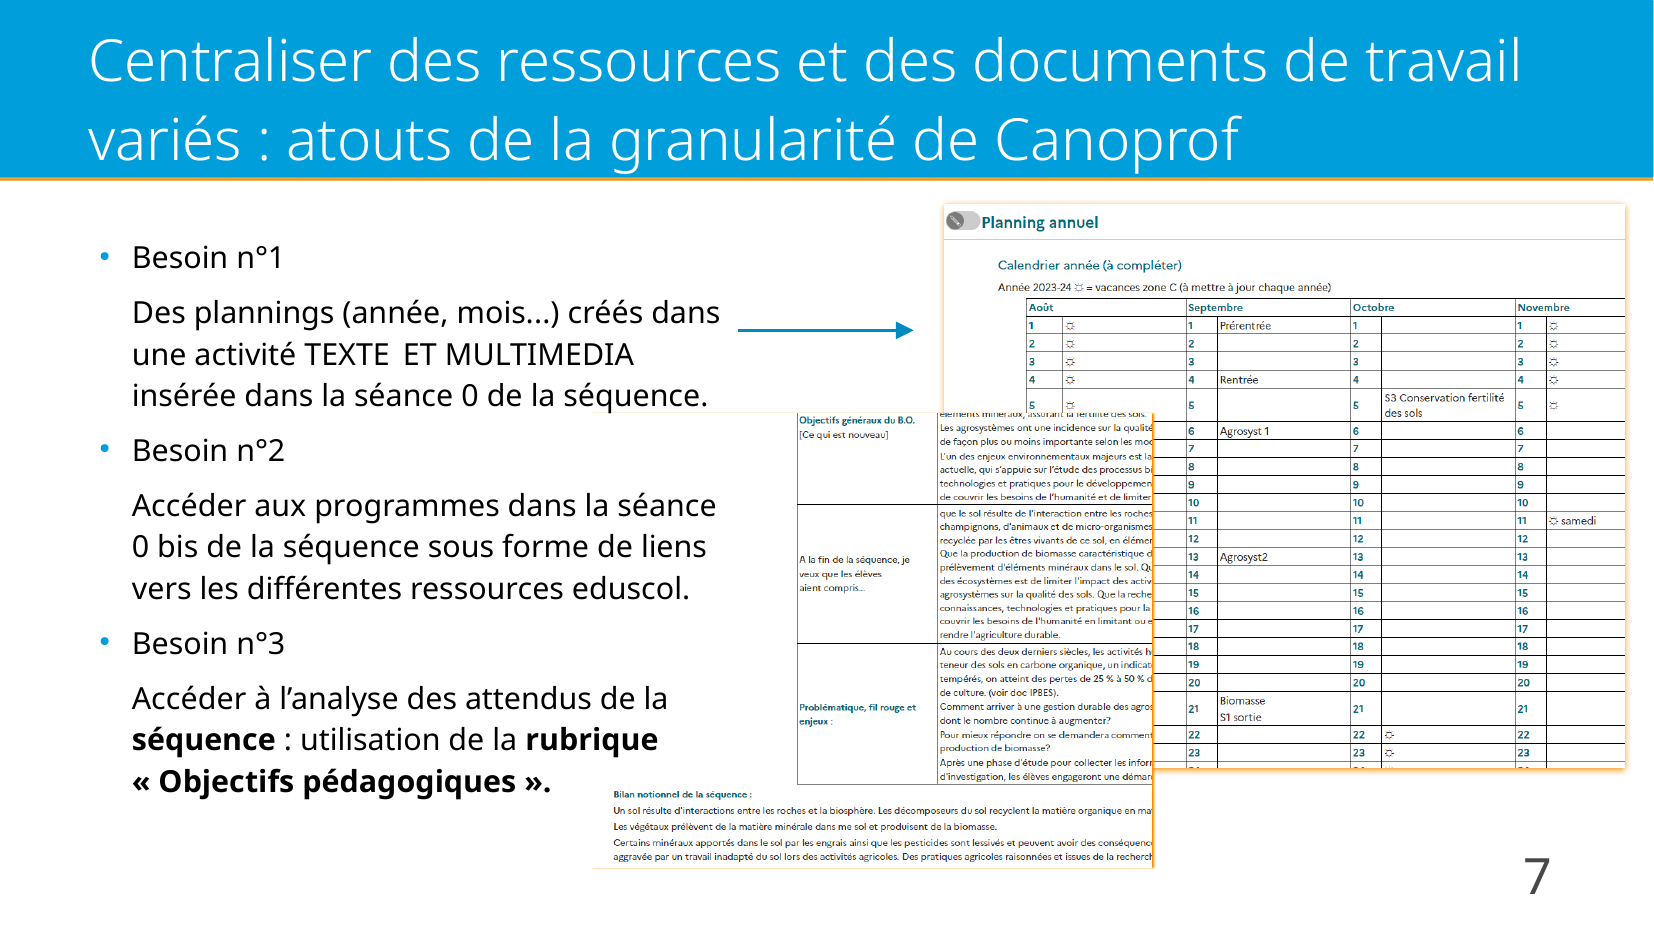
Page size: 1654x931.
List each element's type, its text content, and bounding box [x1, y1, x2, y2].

list Besoin n°1 Des plannings (année, mois...) créés dans une activité TEXTE ET MULTIMEDIA insérée dans la séance 0 de la séquence. Besoin n°2 Accéder aux programmes dans la séance 0 bis de la séquence sous forme de liens vers les différentes ressources eduscol. Besoin n°3 Accéder à l’analyse des attendus de la séquence : utilisation de la rubrique « Objectifs pédagogiques ». [88, 236, 739, 813]
title Centraliser des ressources et des documents de travail variés : atouts de la granularité de Canoprof [88, 14, 1565, 178]
picture [0, 181, 1654, 931]
